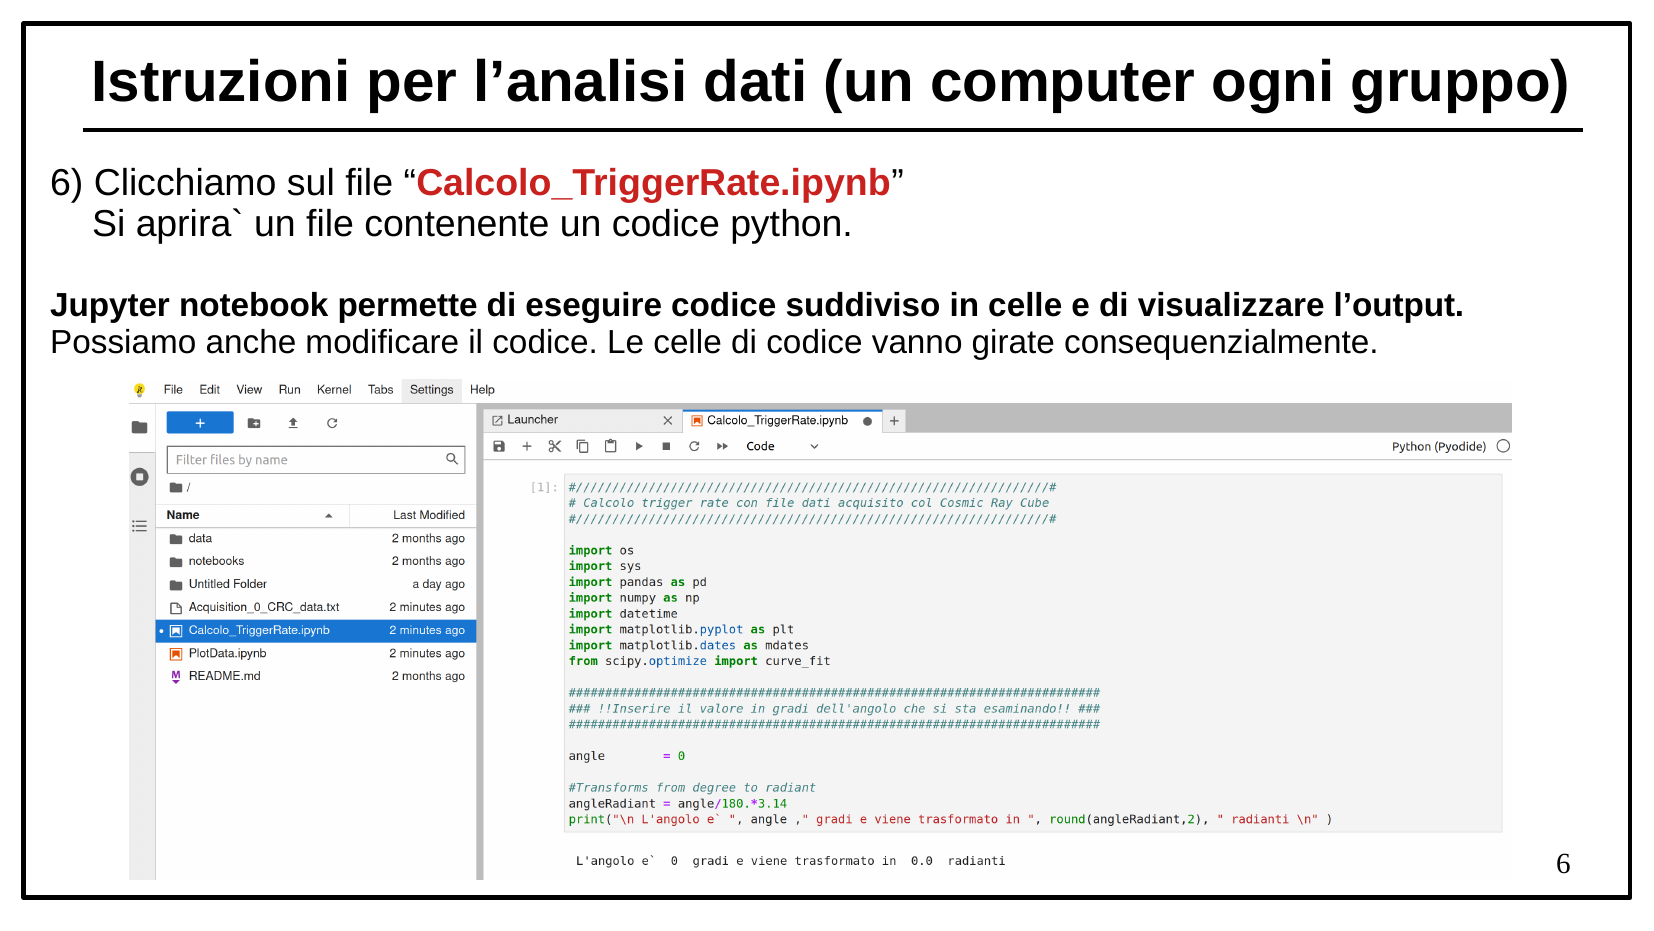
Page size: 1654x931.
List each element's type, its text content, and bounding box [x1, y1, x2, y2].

text_box 6) Clicchiamo sul file “Calcolo_TriggerRate.ipynb” Si aprira` un file contenente un codice python. Jupyter notebook permette di eseguire codice suddiviso in celle e di visualizzare l’output. Possiamo anche modificare il codice. Le celle di codice vanno girate consequenzialmente. [35, 153, 1642, 411]
picture [129, 379, 1512, 880]
text_box Istruzioni per l’analisi dati (un computer ogni gruppo) [76, 41, 1601, 154]
